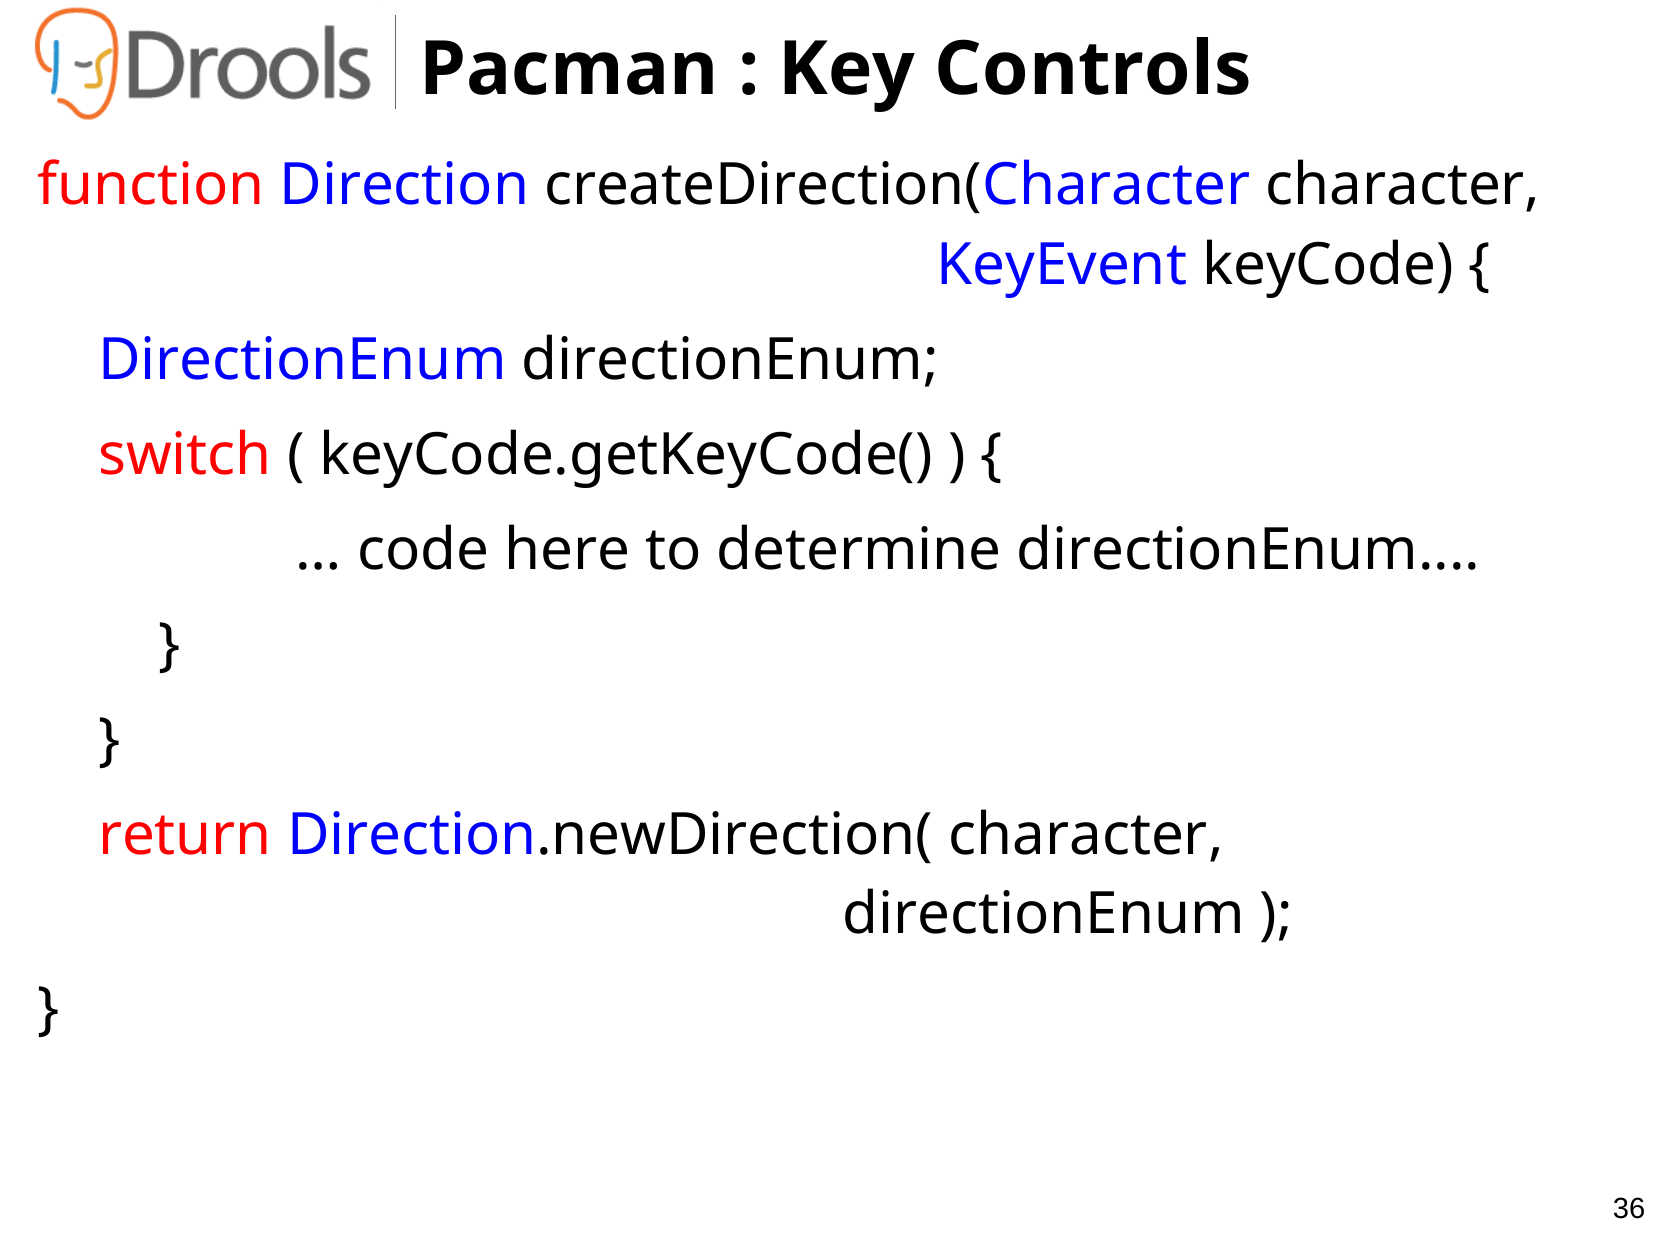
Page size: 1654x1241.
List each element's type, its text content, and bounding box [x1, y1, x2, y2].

list function Direction createDirection(Character character, KeyEvent keyCode) { DirectionEnum directionEnum; switch ( keyCode.getKeyCode() ) { … code here to determine directionEnum.... } } return Direction.newDirection( character, directionEnum ); } [37, 142, 1587, 982]
title Pacman : Key Controls [419, 12, 1630, 118]
picture [29, 0, 384, 126]
